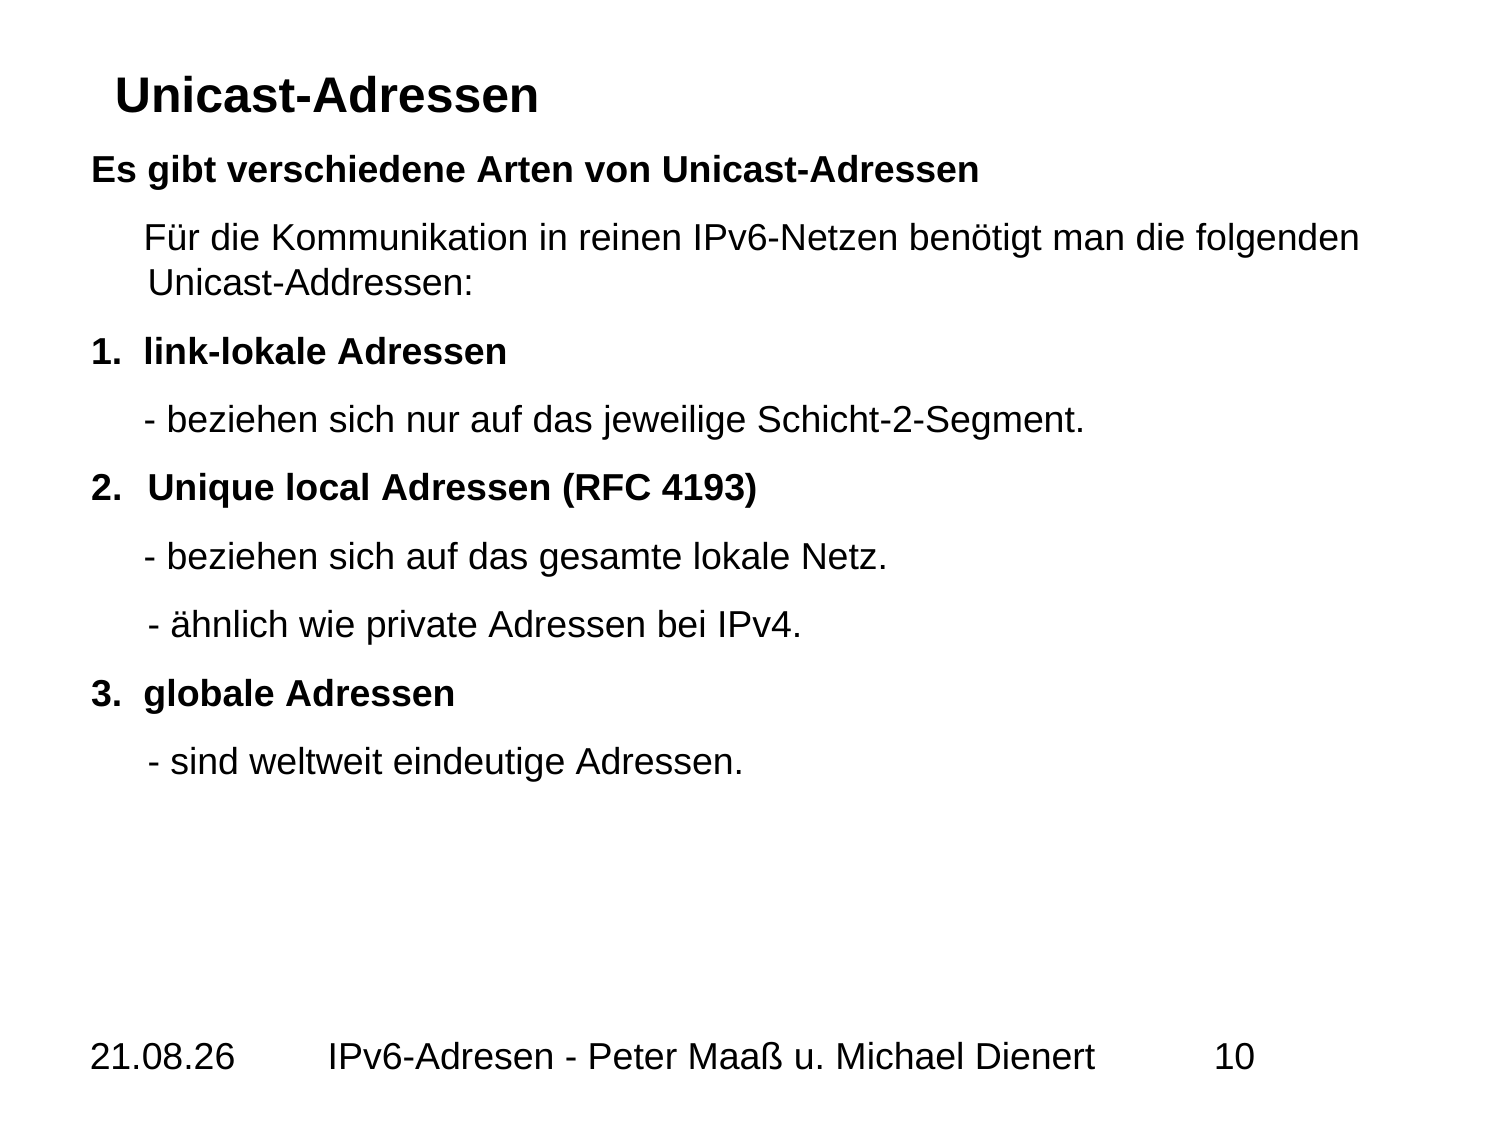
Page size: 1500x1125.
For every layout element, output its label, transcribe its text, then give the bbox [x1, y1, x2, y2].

text_box Unicast-Adressen [100, 54, 1105, 131]
text_box Es gibt verschiedene Arten von Unicast-Adressen Für die Kommunikation in reinen IPv6-Netzen benötigt man die folgenden Unicast-Addressen: 1. link-lokale Adressen - beziehen sich nur auf das jeweilige Schicht-2-Segment. Unique local Adressen (RFC 4193) - beziehen sich auf das gesamte lokale Netz. - ähnlich wie private Adressen bei IPv4. 3. globale Adressen - sind weltweit eindeutige Adressen. [76, 137, 1447, 859]
